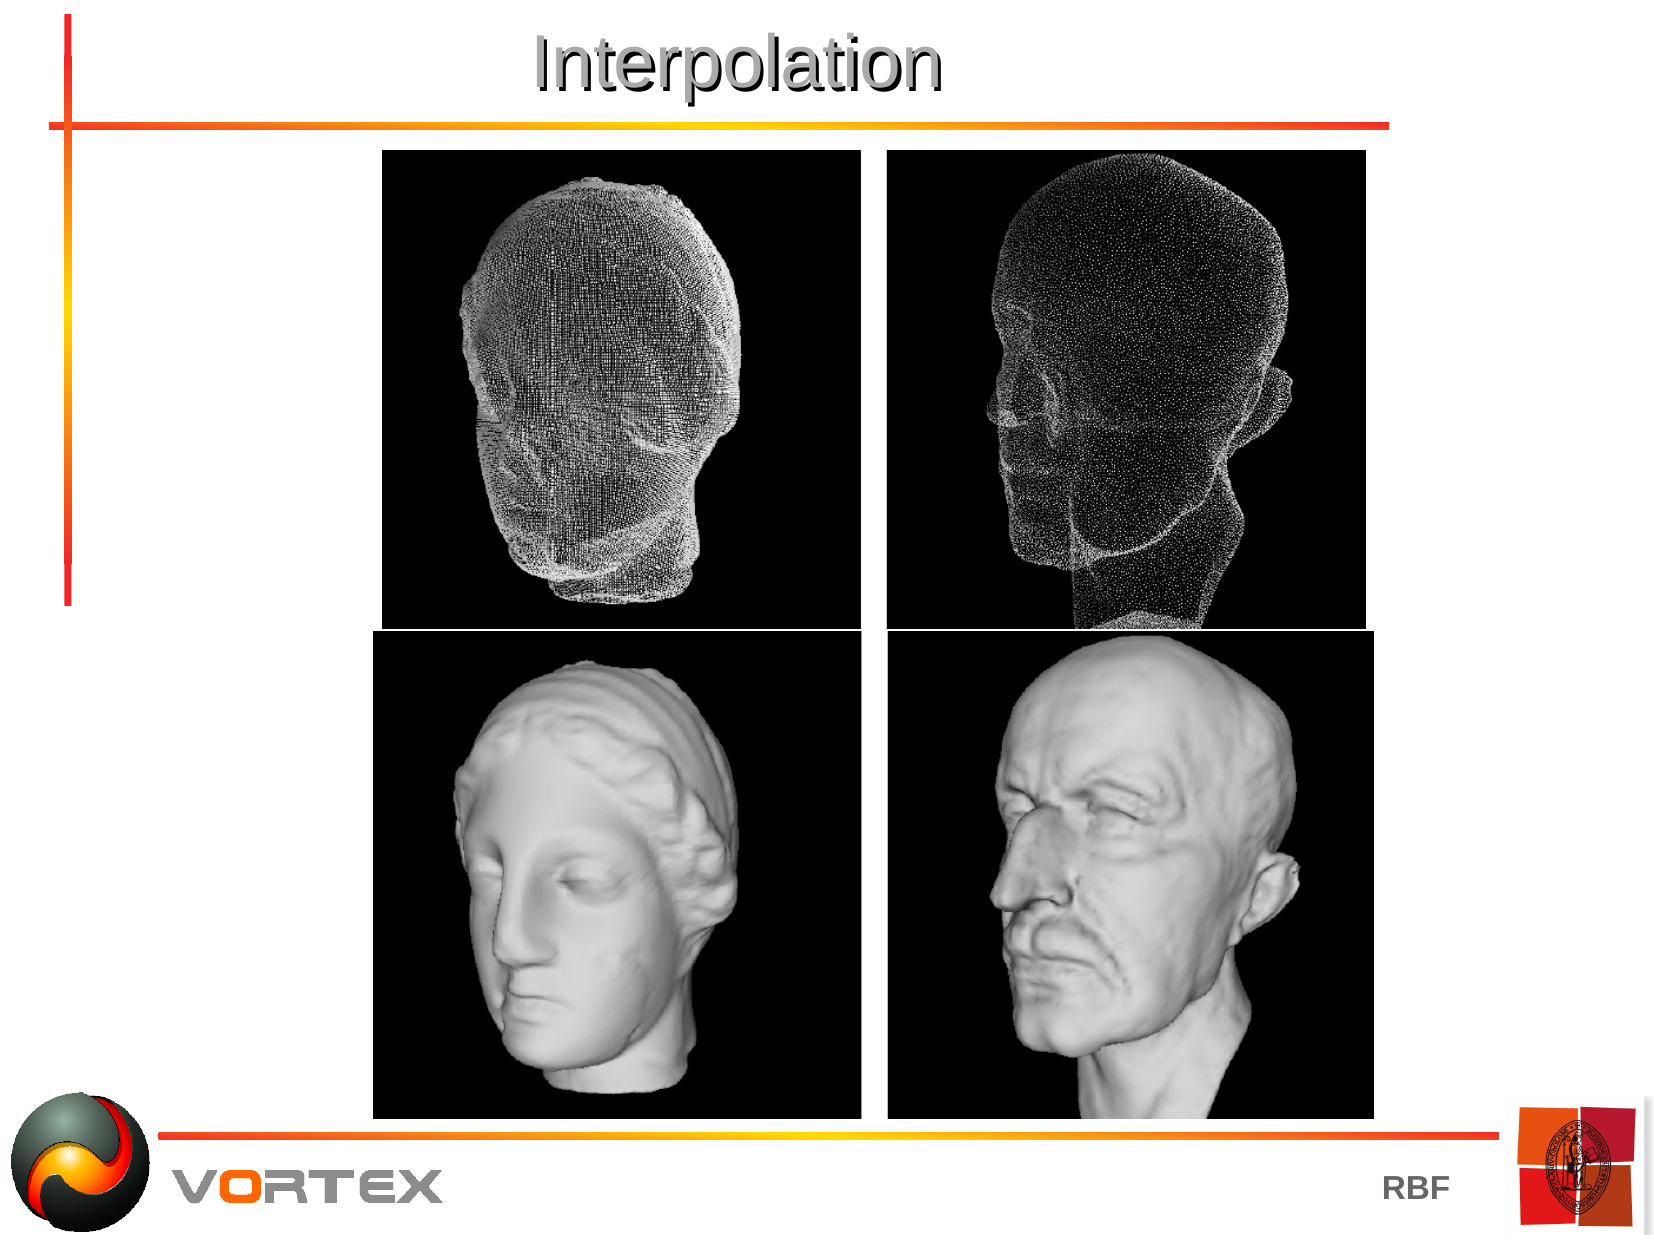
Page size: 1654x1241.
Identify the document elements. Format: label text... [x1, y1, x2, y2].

title Interpolation [82, 4, 1392, 120]
picture [1505, 1096, 1653, 1235]
picture [11, 631, 1374, 1232]
picture [382, 150, 1366, 629]
